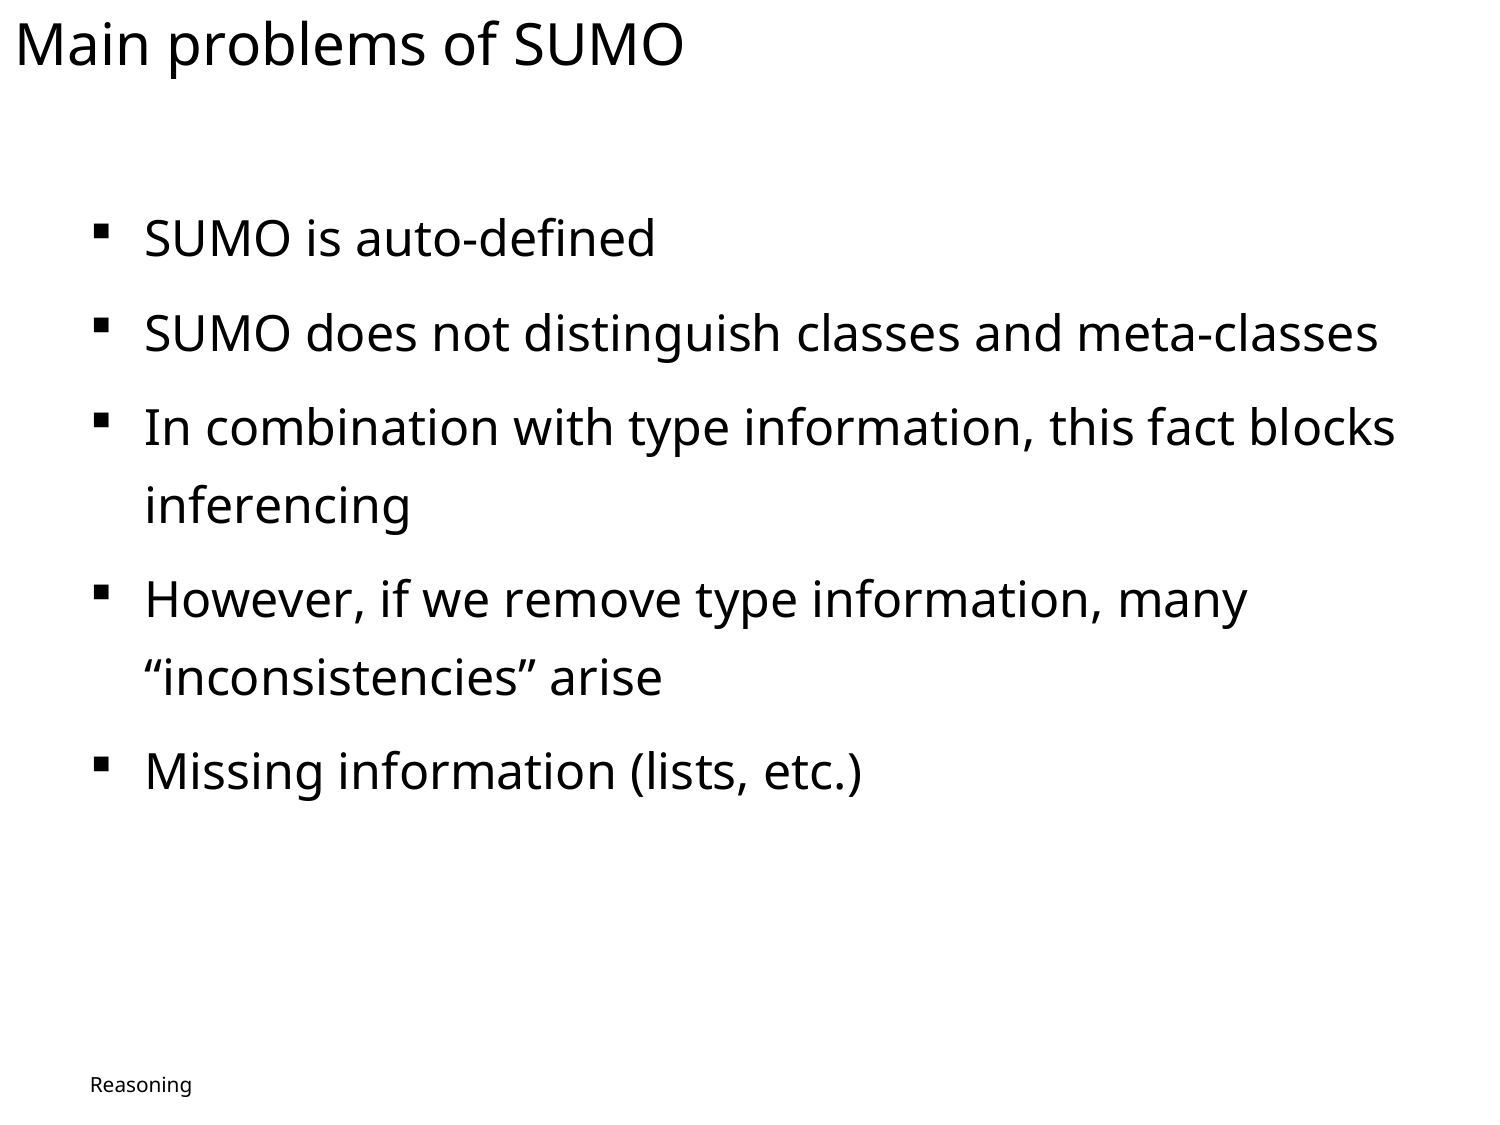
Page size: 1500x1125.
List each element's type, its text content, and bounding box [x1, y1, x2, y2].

list SUMO is auto-defined SUMO does not distinguish classes and meta-classes In combination with type information, this fact blocks inferencing However, if we remove type information, many “inconsistencies” arise Missing information (lists, etc.) [75, 112, 1438, 1035]
title Main problems of SUMO [0, 0, 1500, 91]
